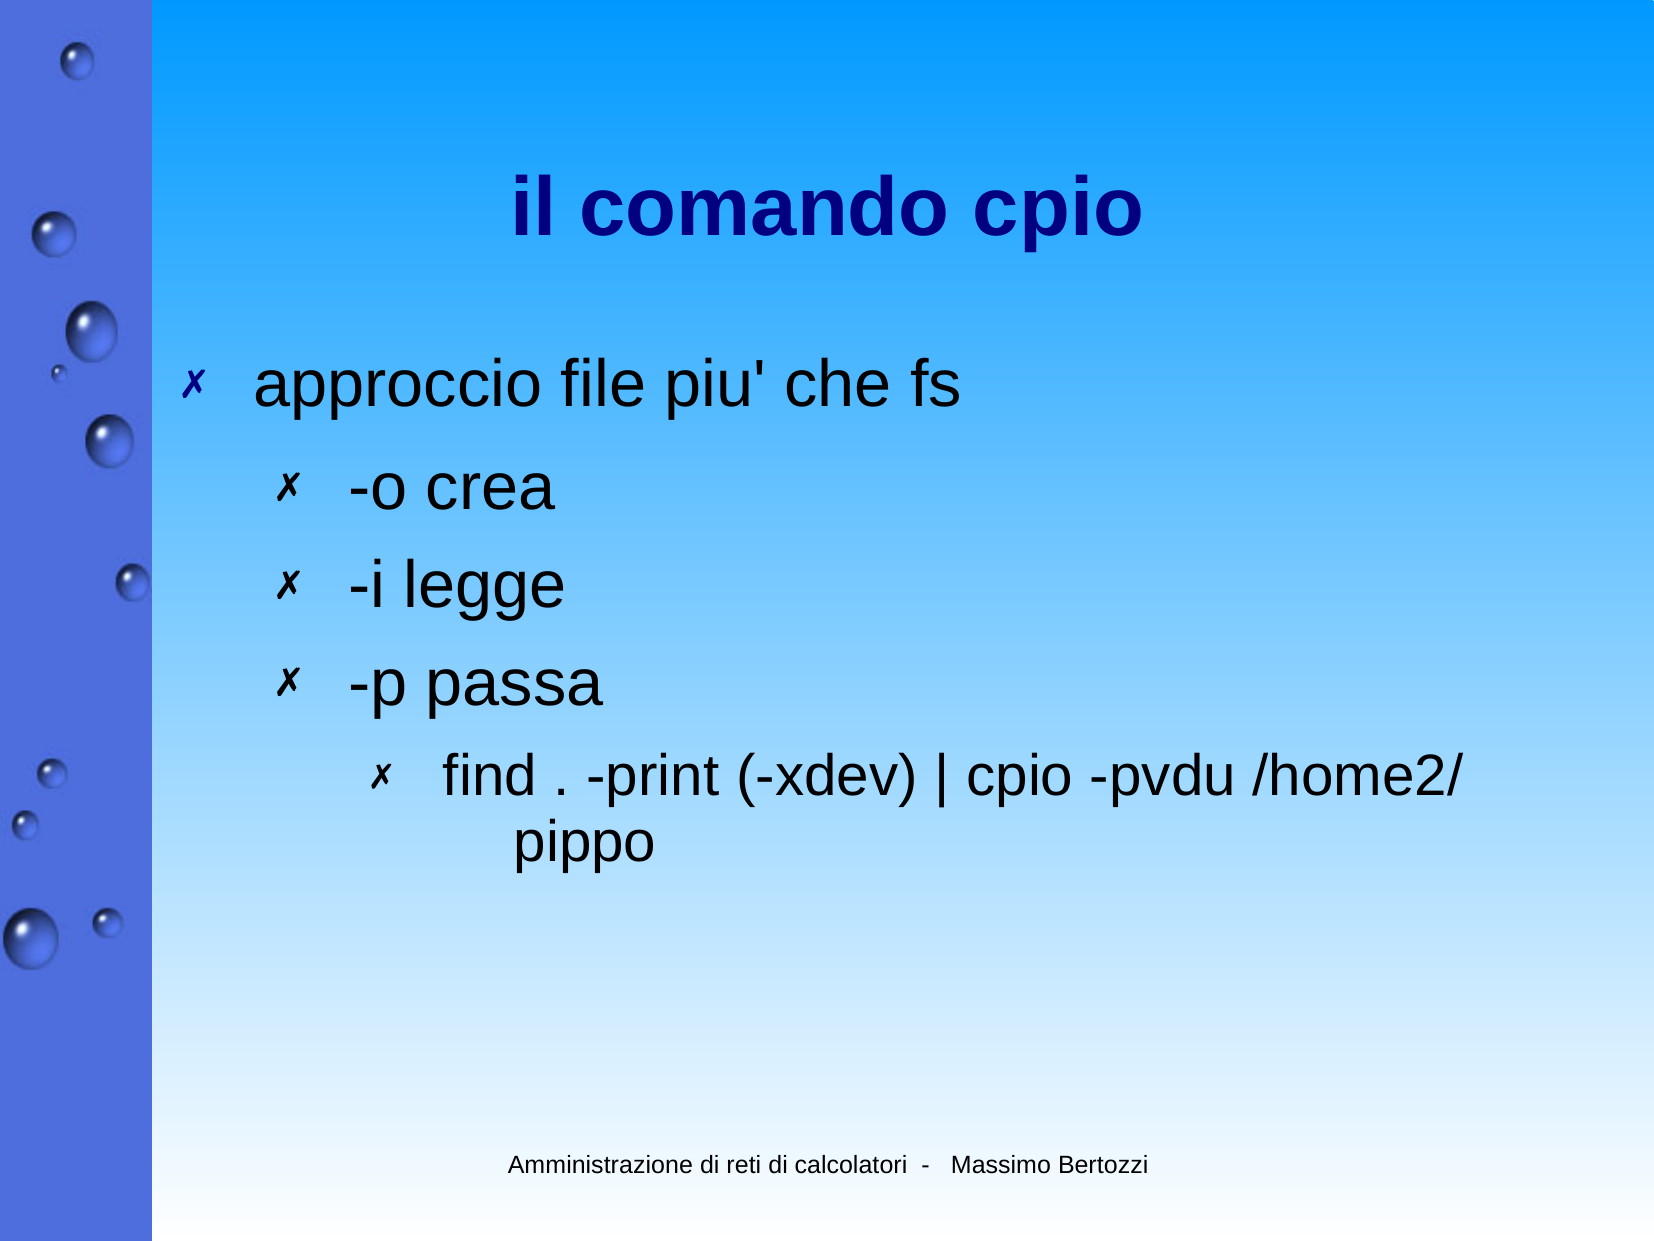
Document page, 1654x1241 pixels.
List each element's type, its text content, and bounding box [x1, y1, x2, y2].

picture [0, 0, 152, 1241]
title il comando cpio [121, 102, 1534, 311]
list approccio file piu' che fs -o crea -i legge -p passa find . -print (-xdev) | cpio -pvdu /home2/pippo [159, 346, 1572, 1128]
